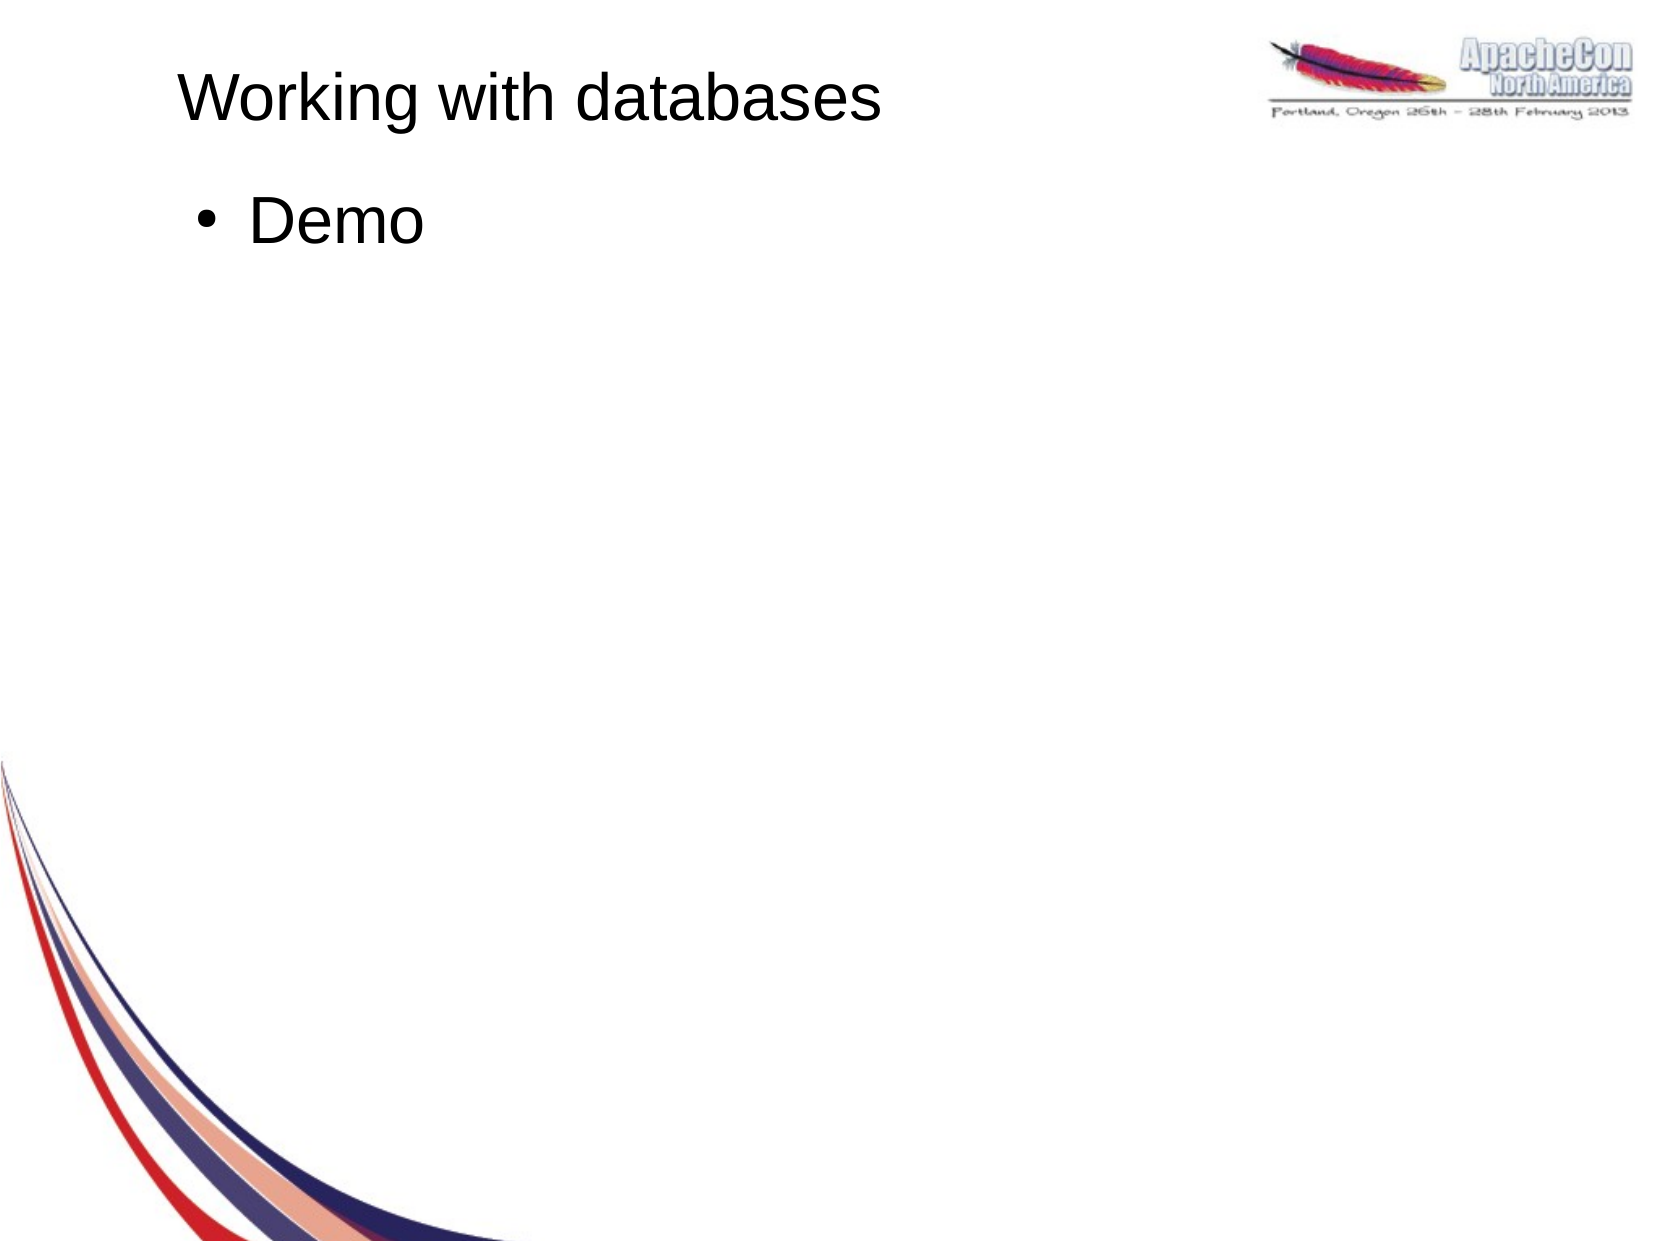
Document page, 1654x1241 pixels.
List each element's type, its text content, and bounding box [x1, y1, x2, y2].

picture [0, 0, 1654, 1241]
list Demo [177, 183, 1626, 1002]
title Working with databases [177, 41, 1536, 154]
